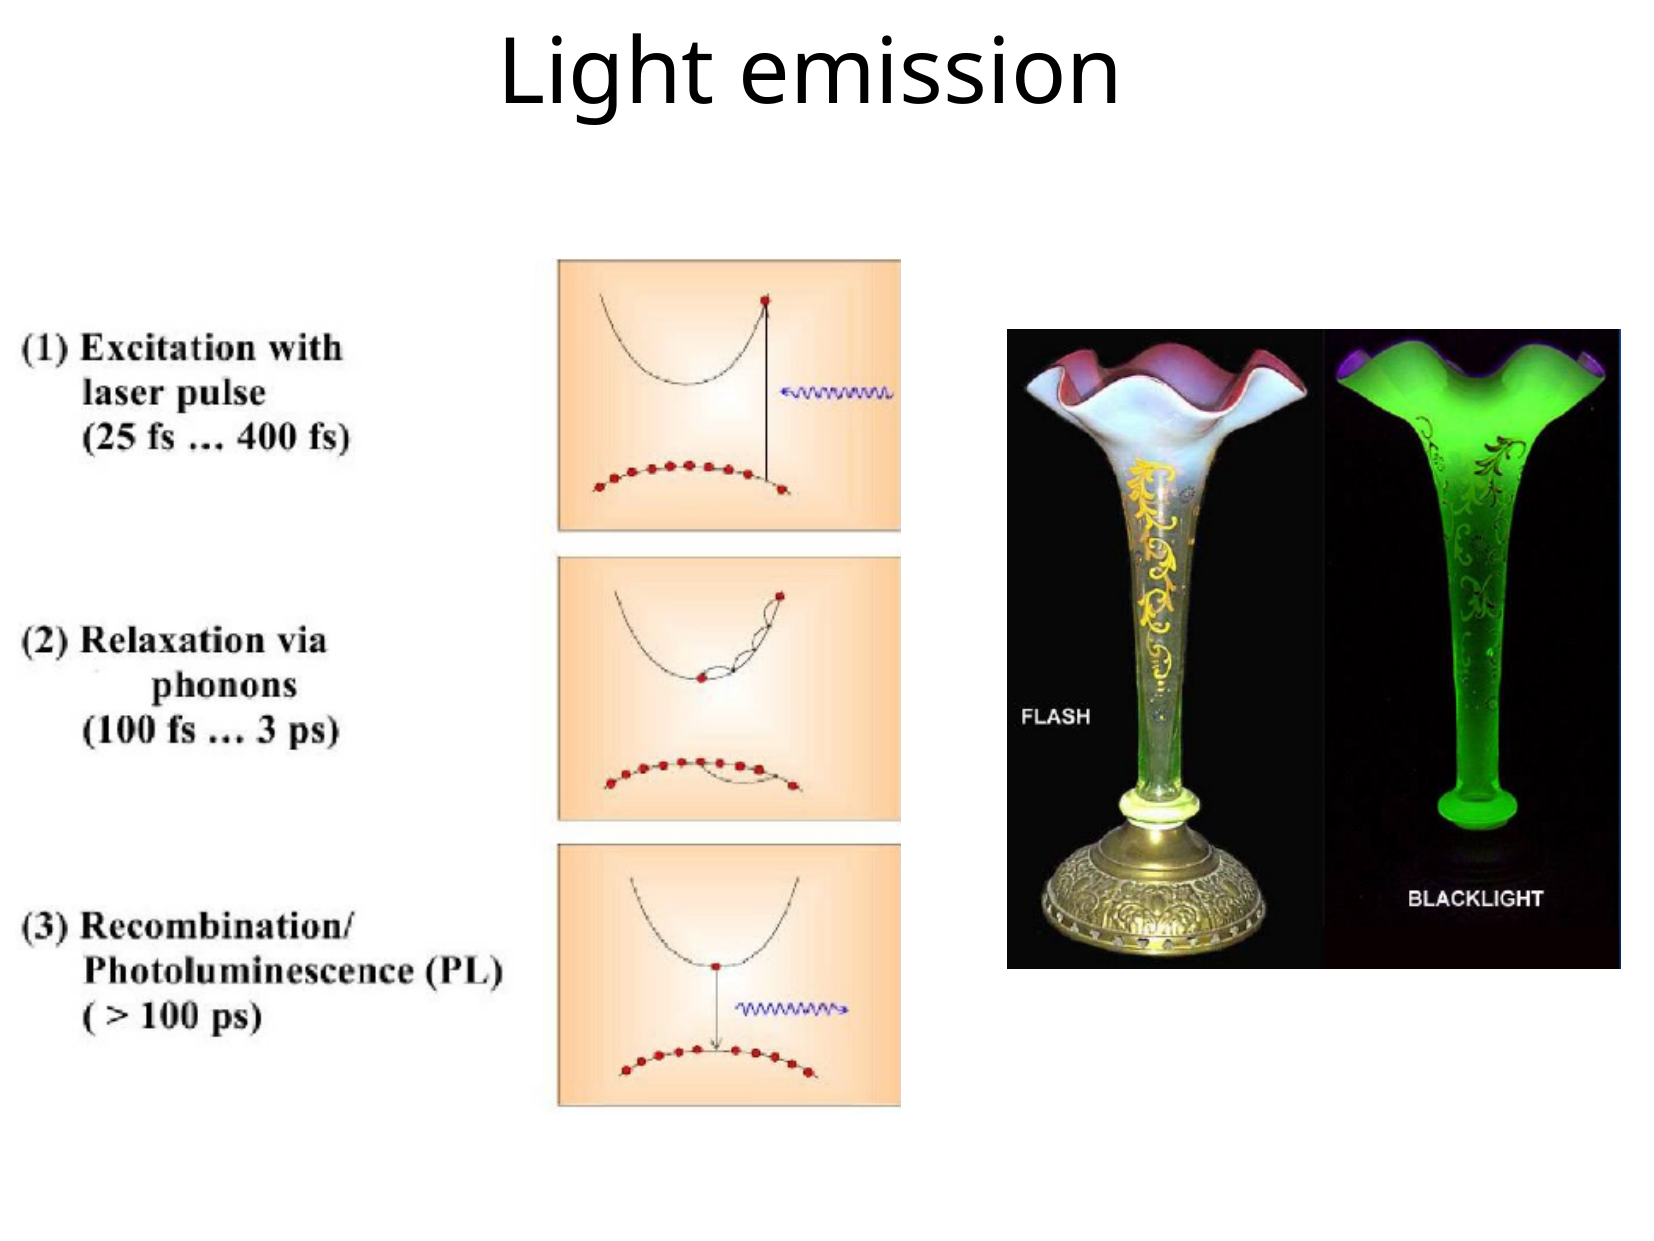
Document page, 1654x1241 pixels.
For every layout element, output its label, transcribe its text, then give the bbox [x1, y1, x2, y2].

picture [1007, 329, 1621, 969]
title Light emission [11, 4, 1610, 132]
picture [15, 258, 901, 1114]
